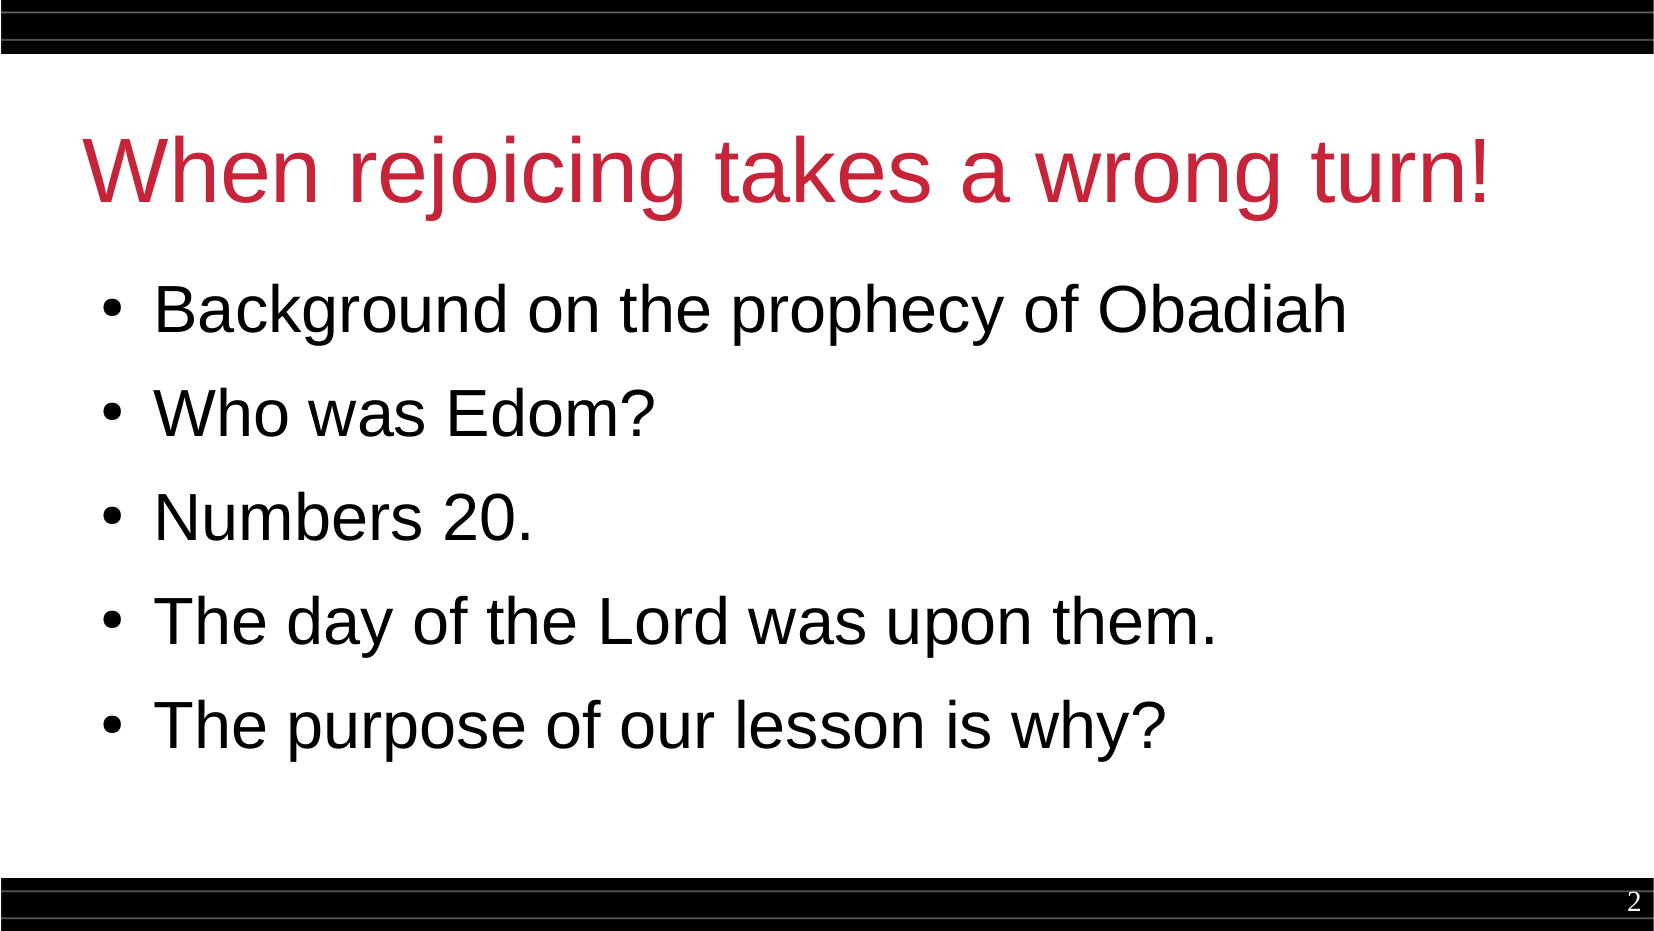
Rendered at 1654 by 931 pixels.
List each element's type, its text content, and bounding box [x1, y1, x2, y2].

title When rejoicing takes a wrong turn! [82, 92, 1571, 249]
picture [1, 0, 1654, 54]
list Background on the prophecy of Obadiah Who was Edom? Numbers 20. The day of the Lord was upon them. The purpose of our lesson is why? [82, 271, 1571, 851]
picture [1, 878, 1654, 931]
